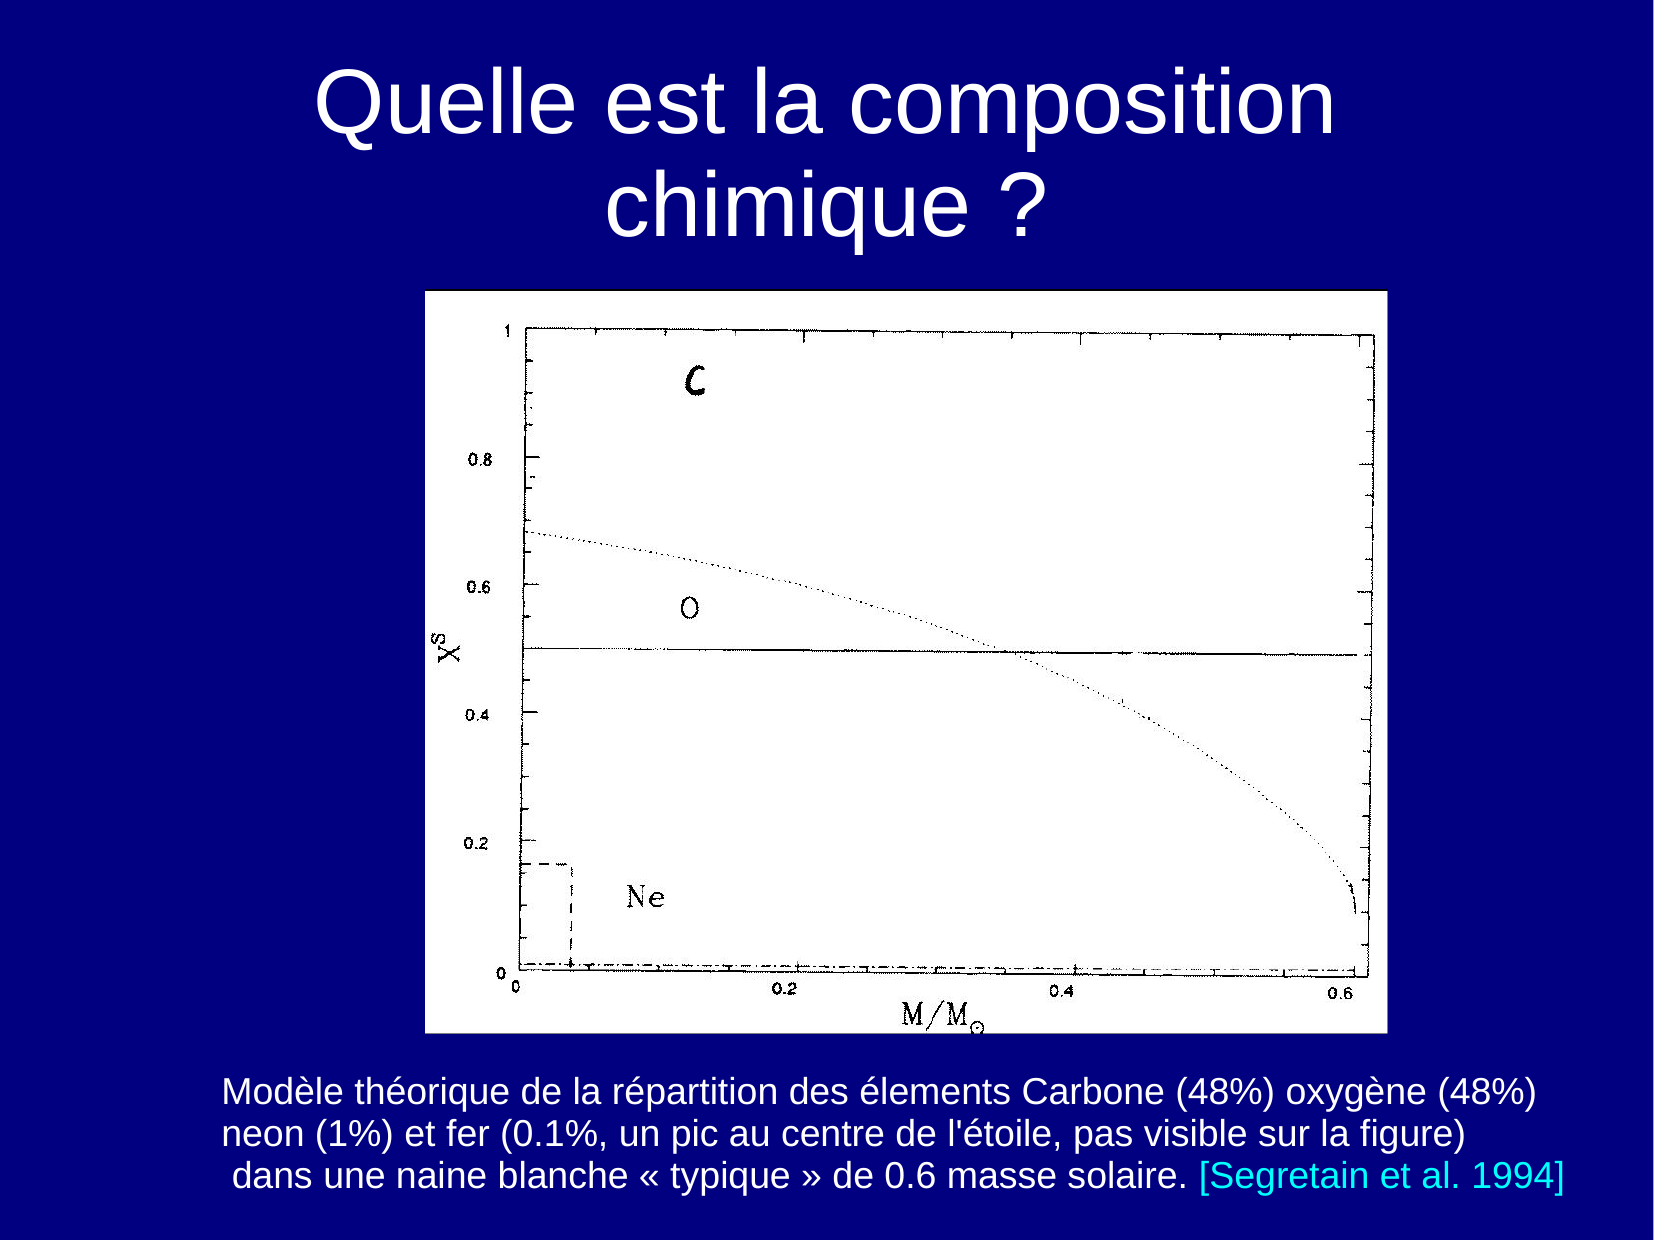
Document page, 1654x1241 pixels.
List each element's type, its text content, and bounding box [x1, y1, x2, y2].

picture [425, 289, 1388, 1034]
title Quelle est la composition chimique ? [82, 49, 1571, 257]
text_box Modèle théorique de la répartition des élements Carbone (48%) oxygène (48%) neon (1%) et fer (0.1%, un pic au centre de l'étoile, pas visible sur la figure) dans une naine blanche « typique » de 0.6 masse solaire. [Segretain et al. 1994] [206, 1062, 1580, 1204]
